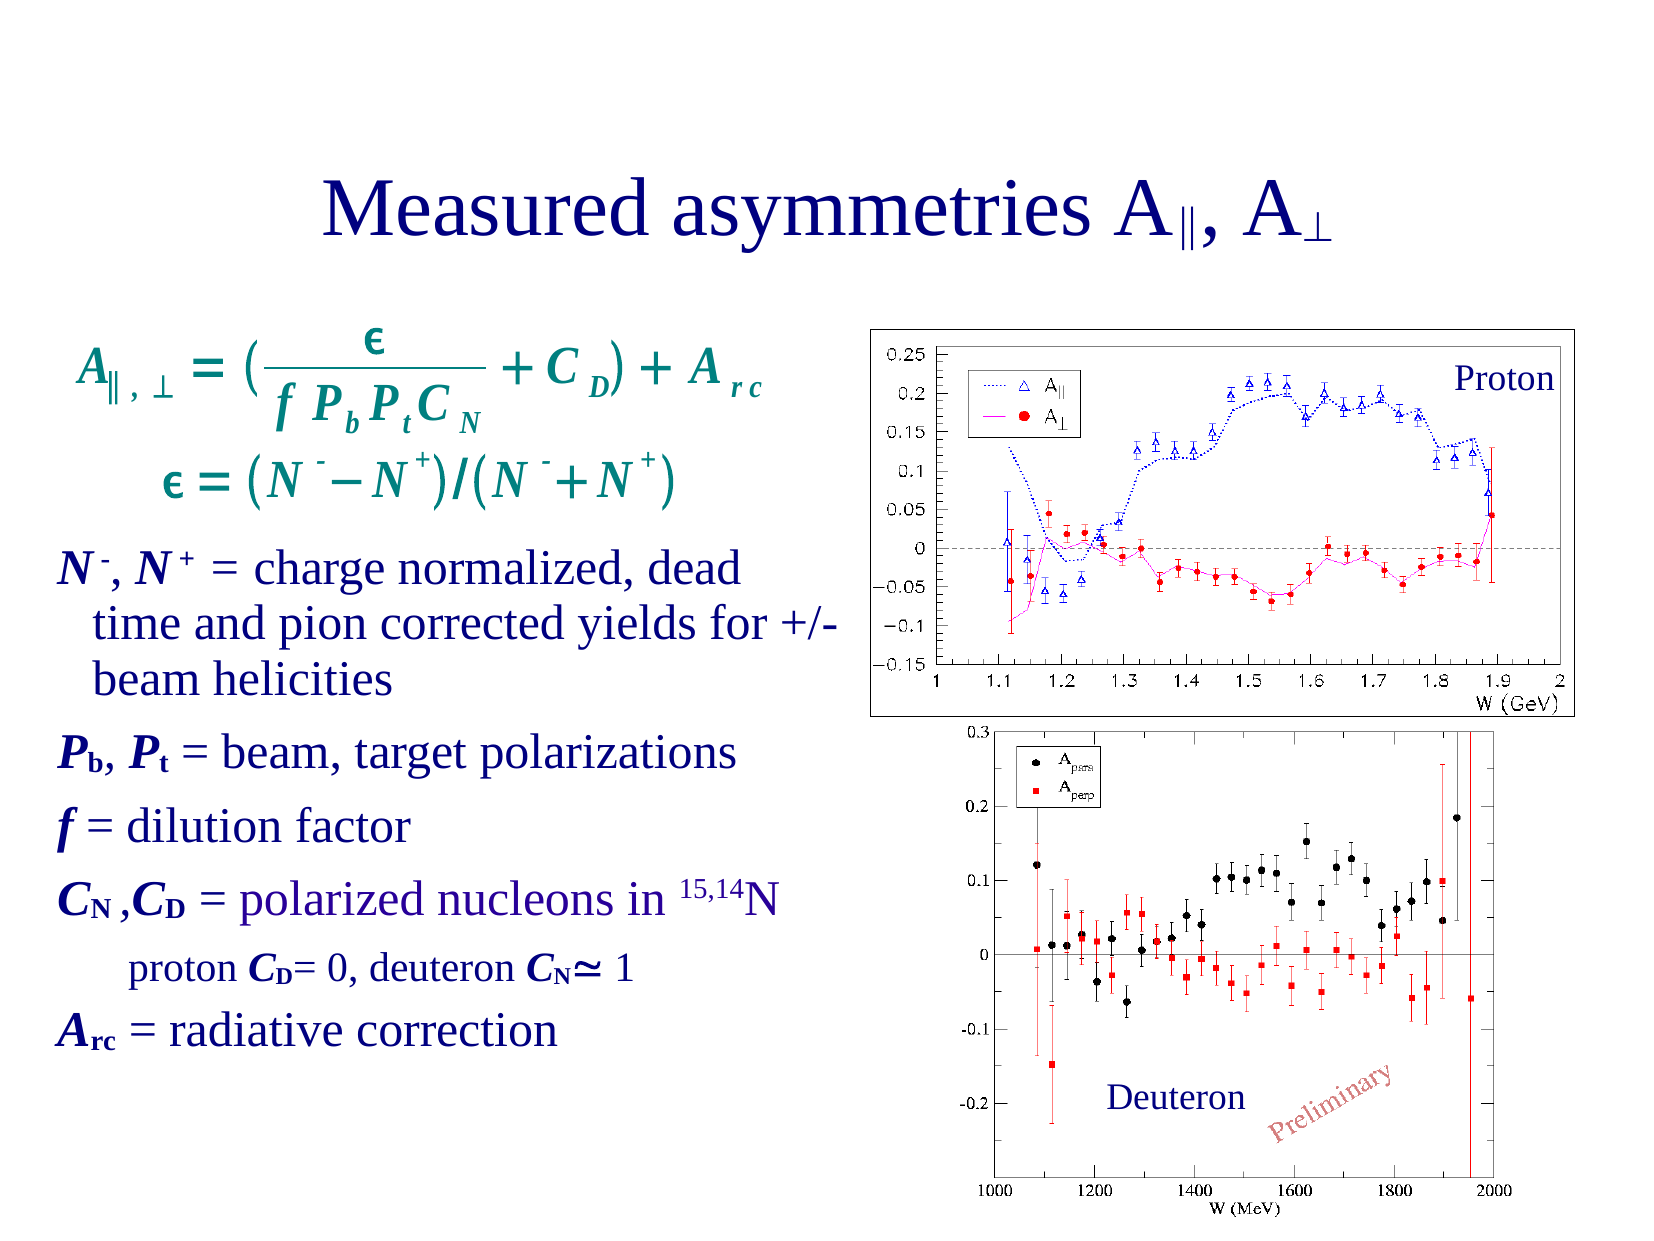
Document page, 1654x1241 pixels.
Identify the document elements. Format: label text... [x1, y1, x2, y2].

chart [60, 300, 775, 512]
picture [870, 329, 1575, 717]
list N -, N + = charge normalized, dead time and pion corrected yields for +/- beam helicities Pb, Pt = beam, target polarizations f = dilution factor CN ,CD = polarized nucleons in 15,14N proton CD= 0, deuteron CN≃ 1 Arc = radiative correction [0, 540, 841, 1171]
text_box Deuteron [1106, 1075, 1247, 1119]
text_box Proton [1454, 356, 1555, 400]
title Measured asymmetries A∥, A⊥ [121, 103, 1533, 311]
picture [947, 719, 1518, 1221]
